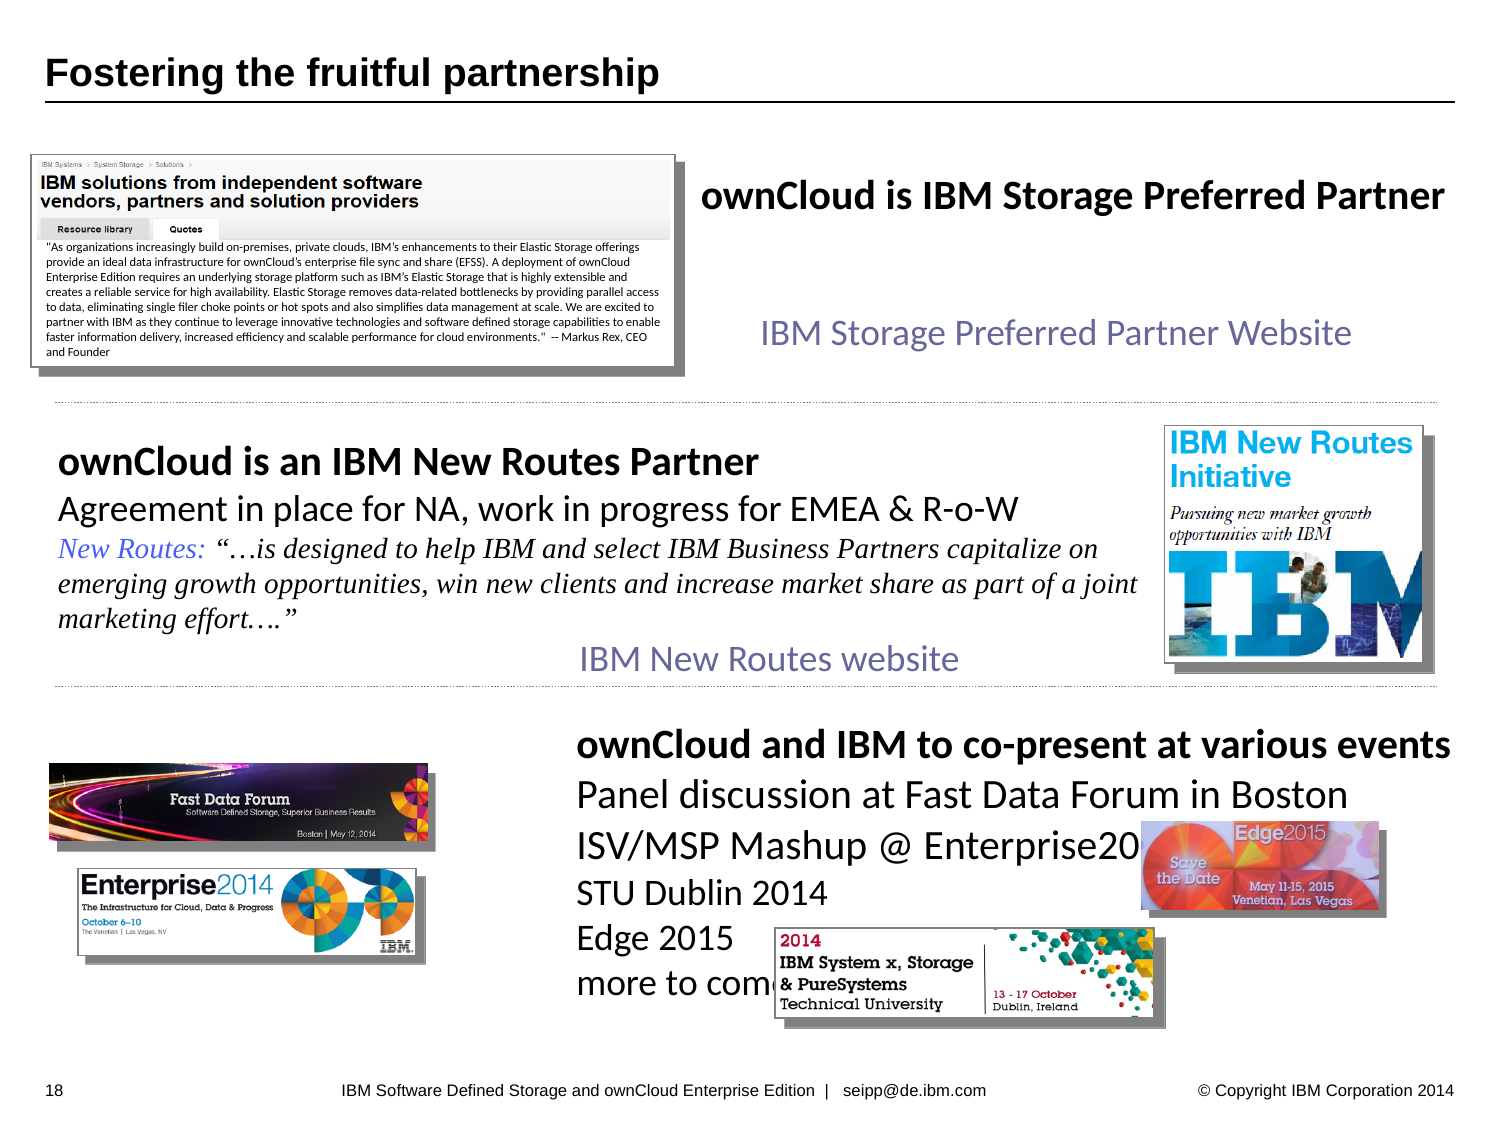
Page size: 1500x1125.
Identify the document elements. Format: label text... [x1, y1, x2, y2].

picture [37, 160, 670, 240]
picture [775, 928, 1154, 1018]
text_box ownCloud is an IBM New Routes Partner Agreement in place for NA, work in progress for EMEA & R-o-W New Routes: “…is designed to help IBM and select IBM Business Partners capitalize on emerging growth opportunities, win new clients and increase market share as part of a joint marketing effort….” For more information, please visit IBM New Routes website [43, 426, 1163, 703]
picture [78, 869, 416, 955]
text_box "As organizations increasingly build on-premises, private clouds, IBM’s enhancements to their Elastic Storage offerings provide an ideal data infrastructure for ownCloud’s enterprise file sync and share (EFSS). A deployment of ownCloud Enterprise Edition requires an underlying storage platform such as IBM’s Elastic Storage that is highly extensible and creates a reliable service for high availability. Elastic Storage removes data-related bottlenecks by providing parallel access to data, eliminating single filer choke points or hot spots and also simplifies data management at scale. We are excited to partner with IBM as they continue to leverage innovative technologies and software defined storage capabilities to enable faster information delivery, increased efficiency and scalable performance for cloud environments." -- Markus Rex, CEO and Founder [31, 231, 676, 367]
text_box ownCloud is IBM Storage Preferred Partner For more information about ownCloud as an IBM Storage Preferred Partner, please visit the IBM Storage Preferred Partner Website [670, 160, 1461, 338]
picture [1141, 821, 1379, 910]
title Fostering the fruitful partnership [29, 44, 1455, 99]
picture [49, 763, 428, 841]
text_box [31, 154, 675, 231]
picture [1165, 426, 1423, 663]
text_box ownCloud and IBM to co-present at various events Panel discussion at Fast Data Forum in Boston ISV/MSP Mashup @ Enterprise2014 STU Dublin 2014 Edge 2015 more to come… [90, 709, 1467, 934]
